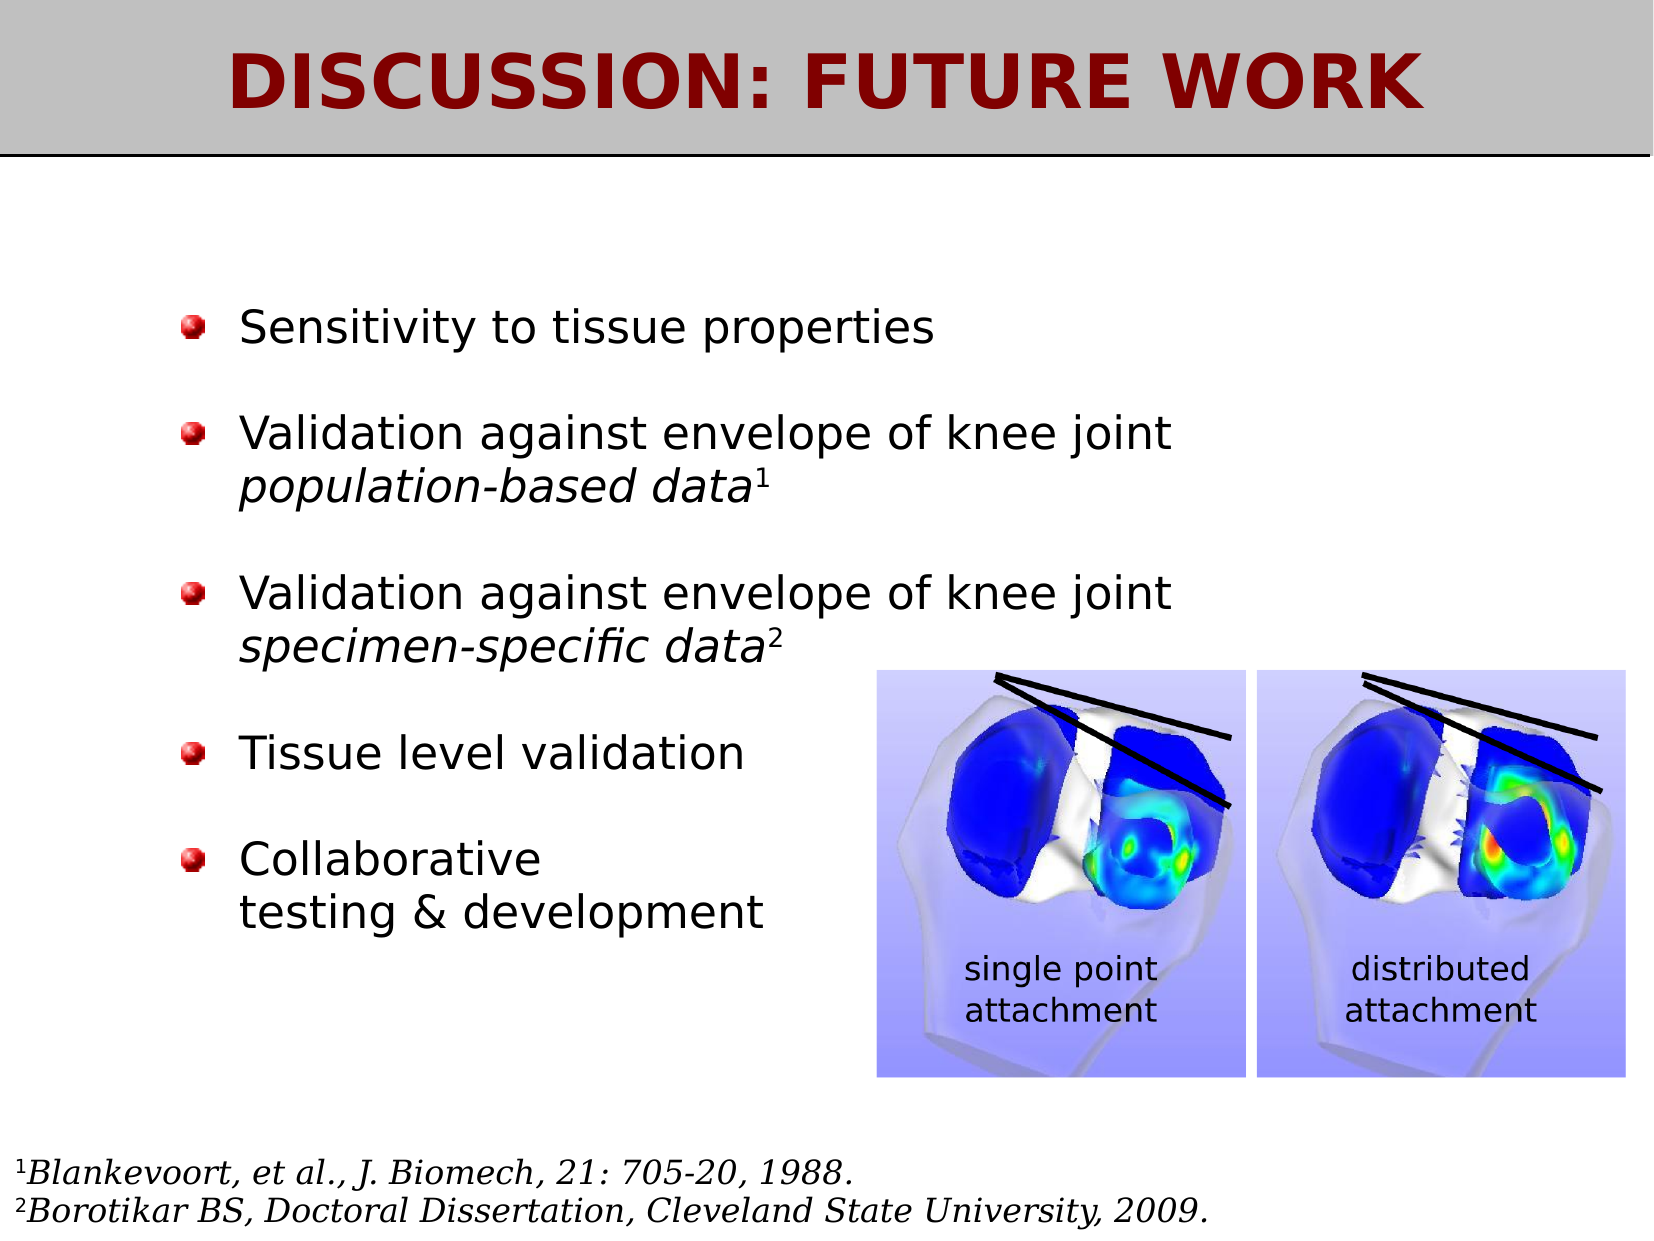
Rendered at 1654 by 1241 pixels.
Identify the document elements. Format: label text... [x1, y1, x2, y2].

text_box 1Blankevoort, et al., J. Biomech, 21: 705-20, 1988. 2Borotikar BS, Doctoral Dissertation, Cleveland State University, 2009. [0, 1146, 1654, 1241]
text_box DISCUSSION: FUTURE WORK [0, 31, 1651, 134]
text_box Sensitivity to tissue properties Validation against envelope of knee joint population-based data1 Validation against envelope of knee joint specimen-specific data2 Tissue level validation Collaborative testing & development [167, 293, 1487, 950]
picture [862, 653, 1635, 1091]
text_box [0, 0, 1654, 156]
